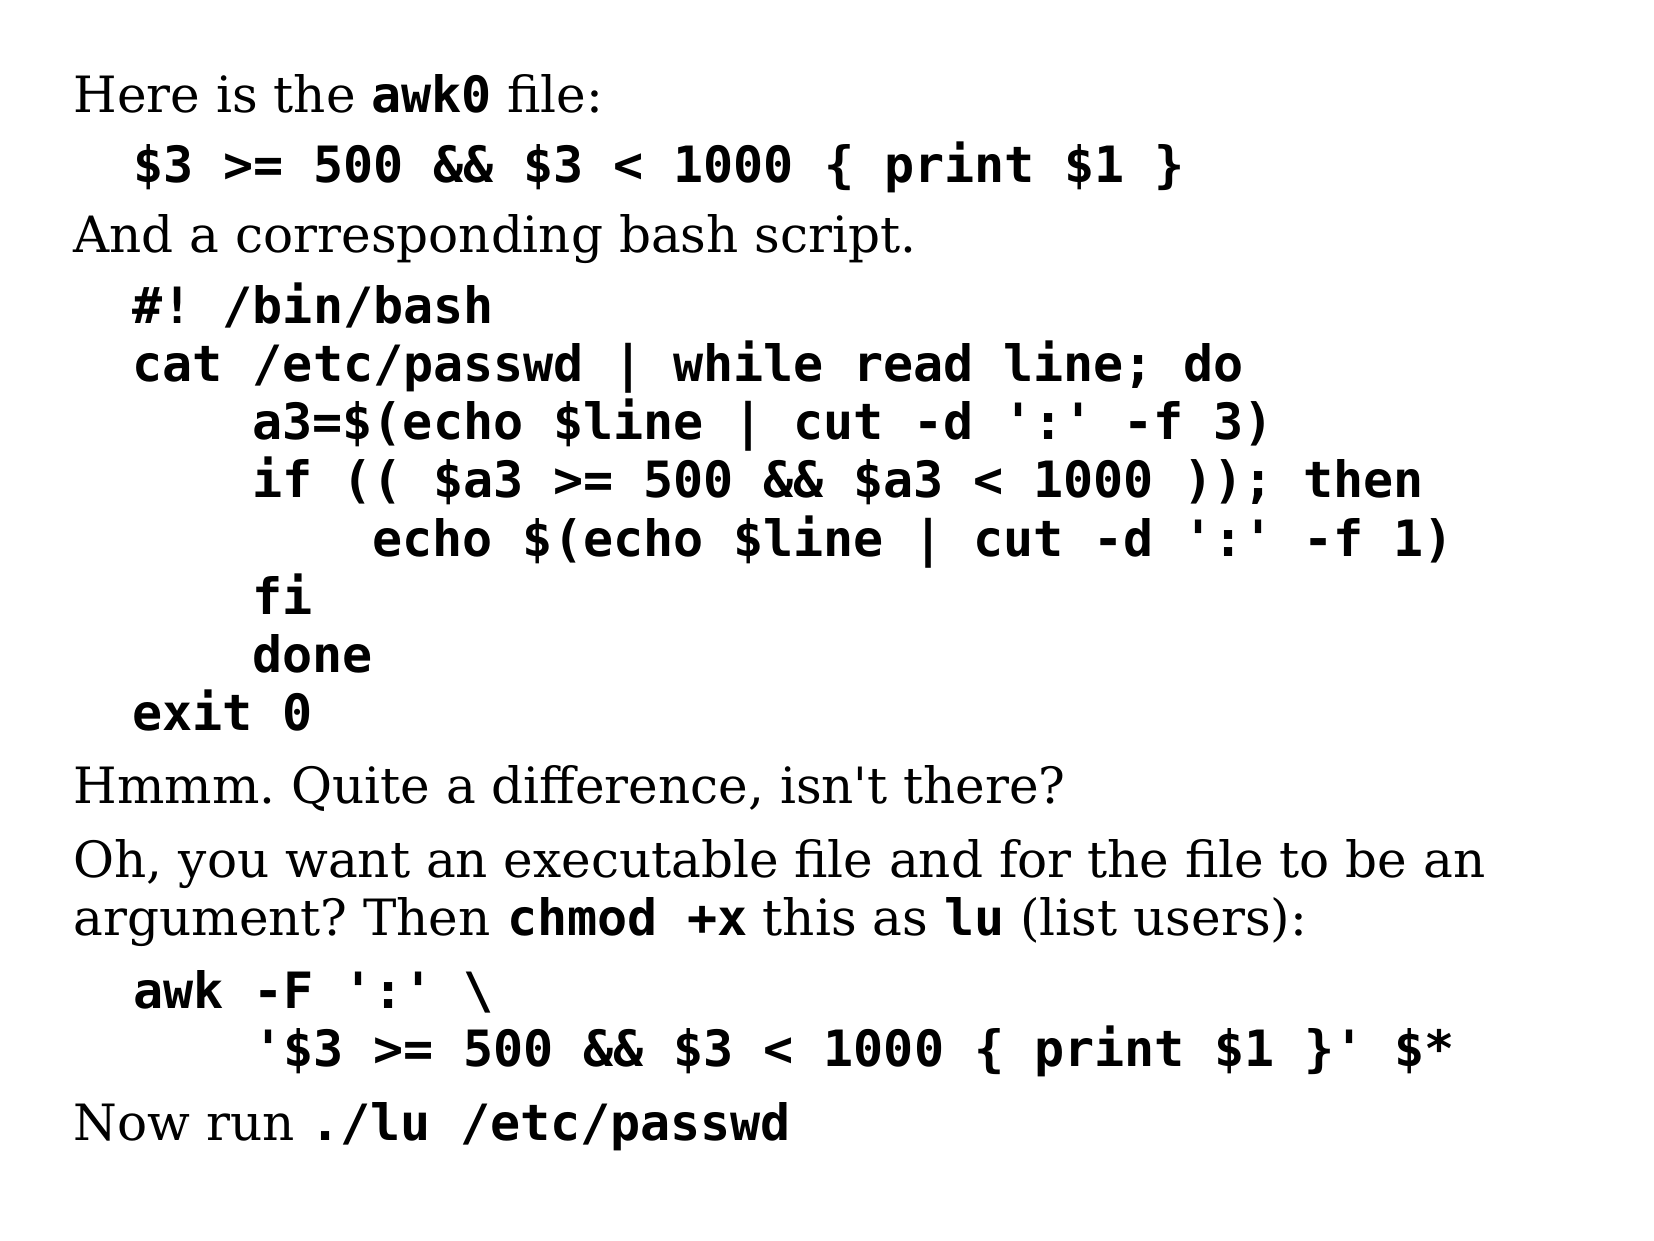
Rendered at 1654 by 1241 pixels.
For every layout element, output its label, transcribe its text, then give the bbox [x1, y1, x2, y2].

text_box Here is the awk0 file: $3 >= 500 && $3 < 1000 { print $1 } And a corresponding bash script. #! /bin/bash cat /etc/passwd | while read line; do a3=$(echo $line | cut -d ':' -f 3) if (( $a3 >= 500 && $a3 < 1000 )); then echo $(echo $line | cut -d ':' -f 1) fi done exit 0 Hmmm. Quite a difference, isn't there? Oh, you want an executable file and for the file to be an argument? Then chmod +x this as lu (list users): awk -F ':' \ '$3 >= 500 && $3 < 1000 { print $1 }' $* Now run ./lu /etc/passwd [59, 59, 1595, 1160]
